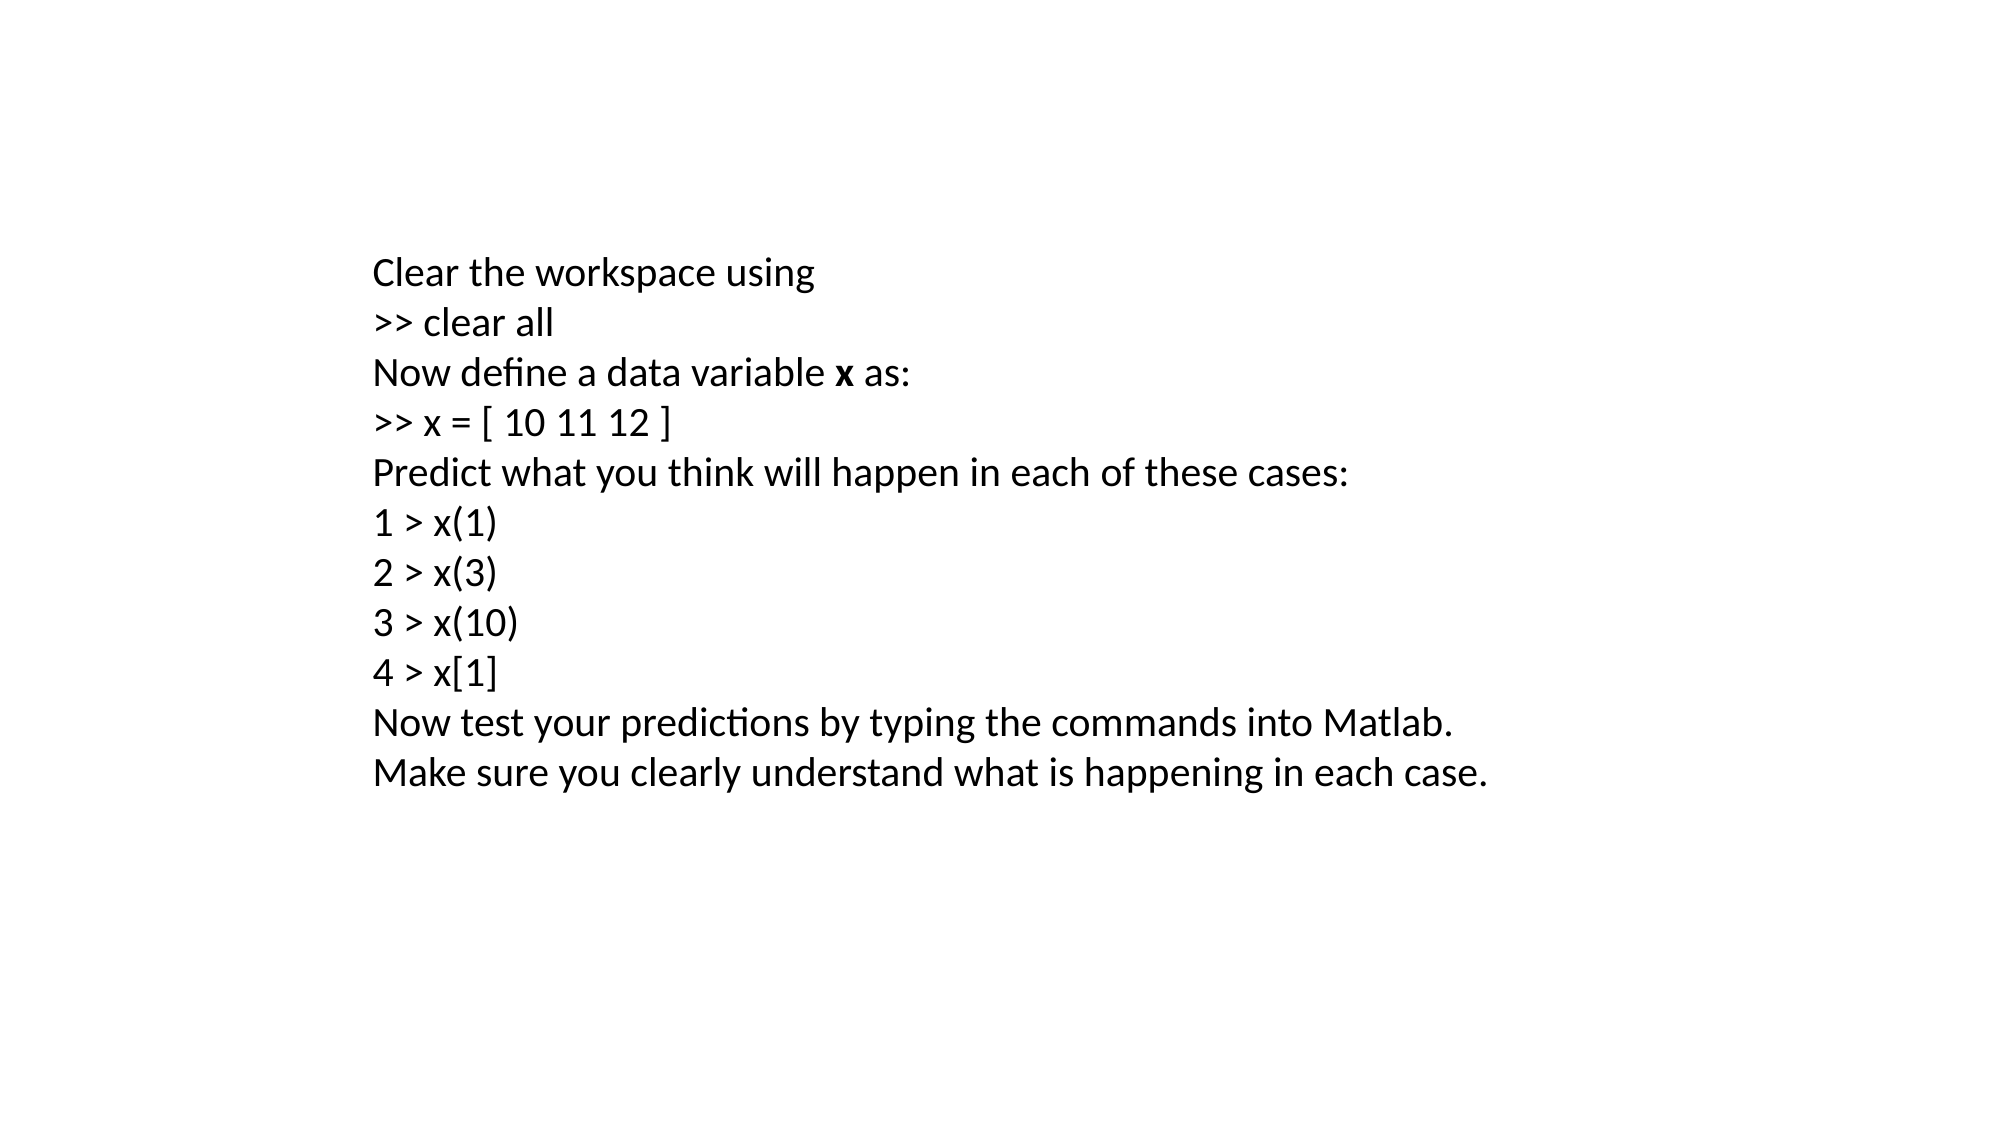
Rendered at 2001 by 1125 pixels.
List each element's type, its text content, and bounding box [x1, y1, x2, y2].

text_box Clear the workspace using >> clear all Now define a data variable x as: >> x = [ 10 11 12 ] Predict what you think will happen in each of these cases: 1 > x(1) 2 > x(3) 3 > x(10) 4 > x[1] Now test your predictions by typing the commands into Matlab. Make sure you clearly understand what is happening in each case. [357, 237, 1679, 802]
